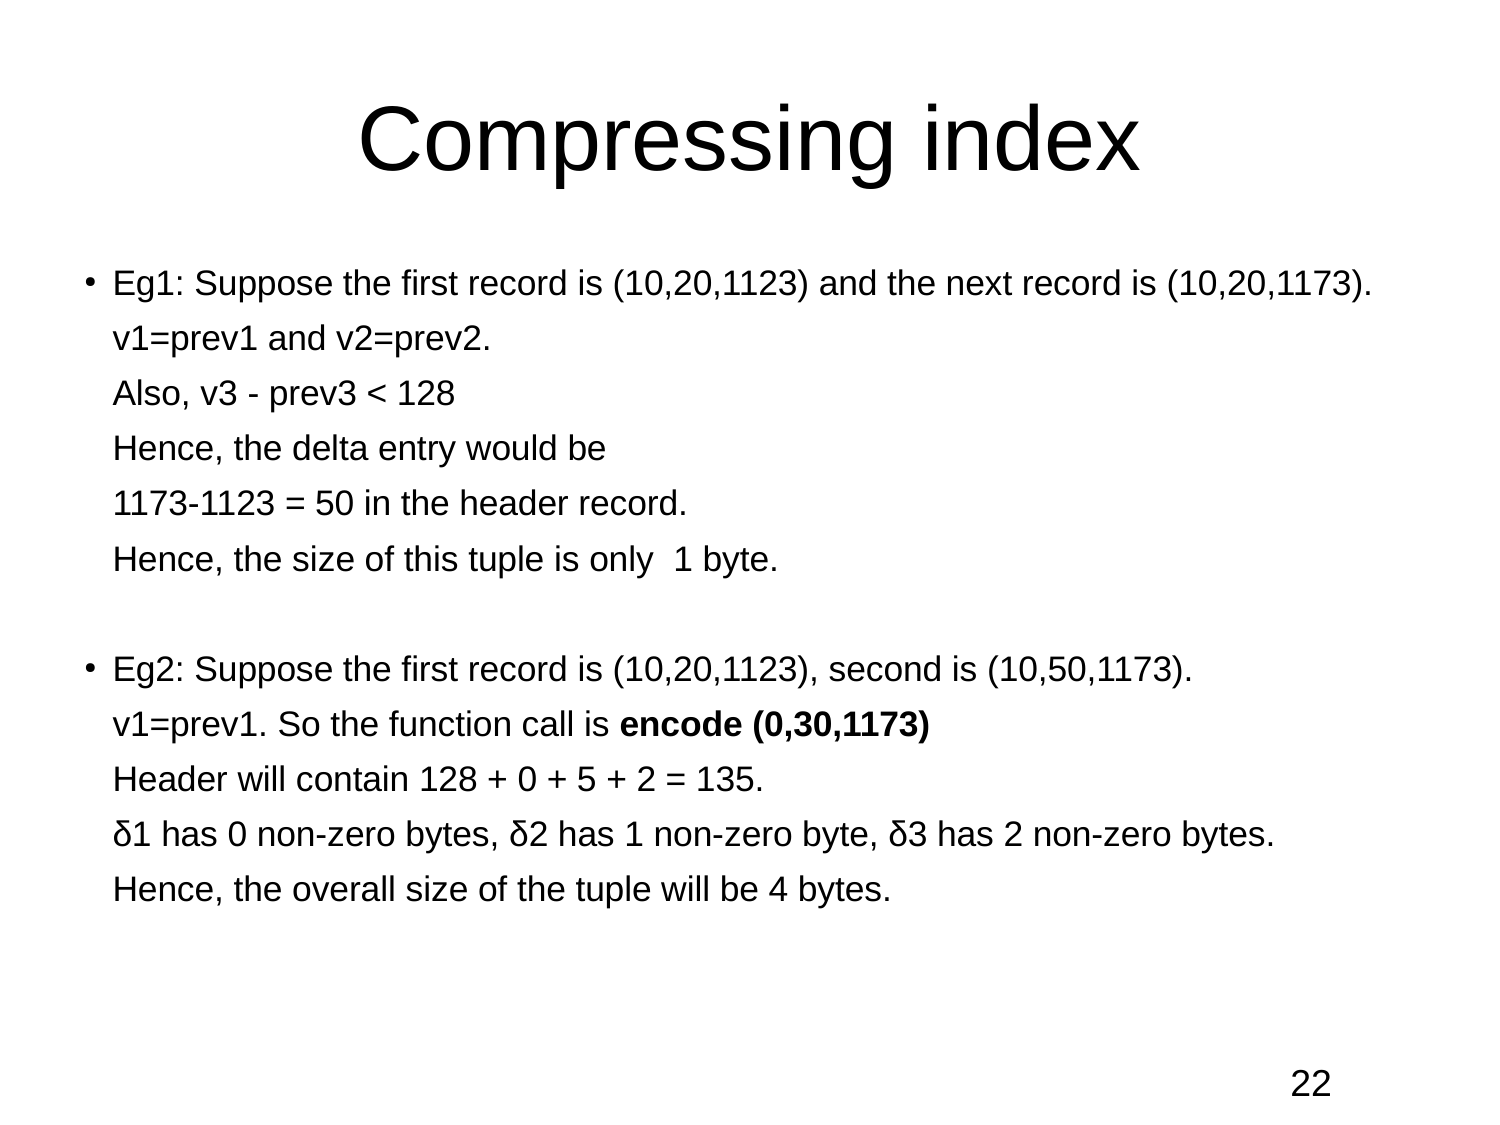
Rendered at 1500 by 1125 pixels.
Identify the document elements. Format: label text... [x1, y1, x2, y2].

list Eg1: Suppose the first record is (10,20,1123) and the next record is (10,20,1173). v1=prev1 and v2=prev2. Also, v3 - prev3 < 128 Hence, the delta entry would be 1173-1123 = 50 in the header record. Hence, the size of this tuple is only 1 byte. Eg2: Suppose the first record is (10,20,1123), second is (10,50,1173). v1=prev1. So the function call is encode (0,30,1173) Header will contain 128 + 0 + 5 + 2 = 135. δ1 has 0 non-zero bytes, δ2 has 1 non-zero byte, δ3 has 2 non-zero bytes. Hence, the overall size of the tuple will be 4 bytes. [75, 263, 1395, 916]
title Compressing index [75, 44, 1425, 233]
